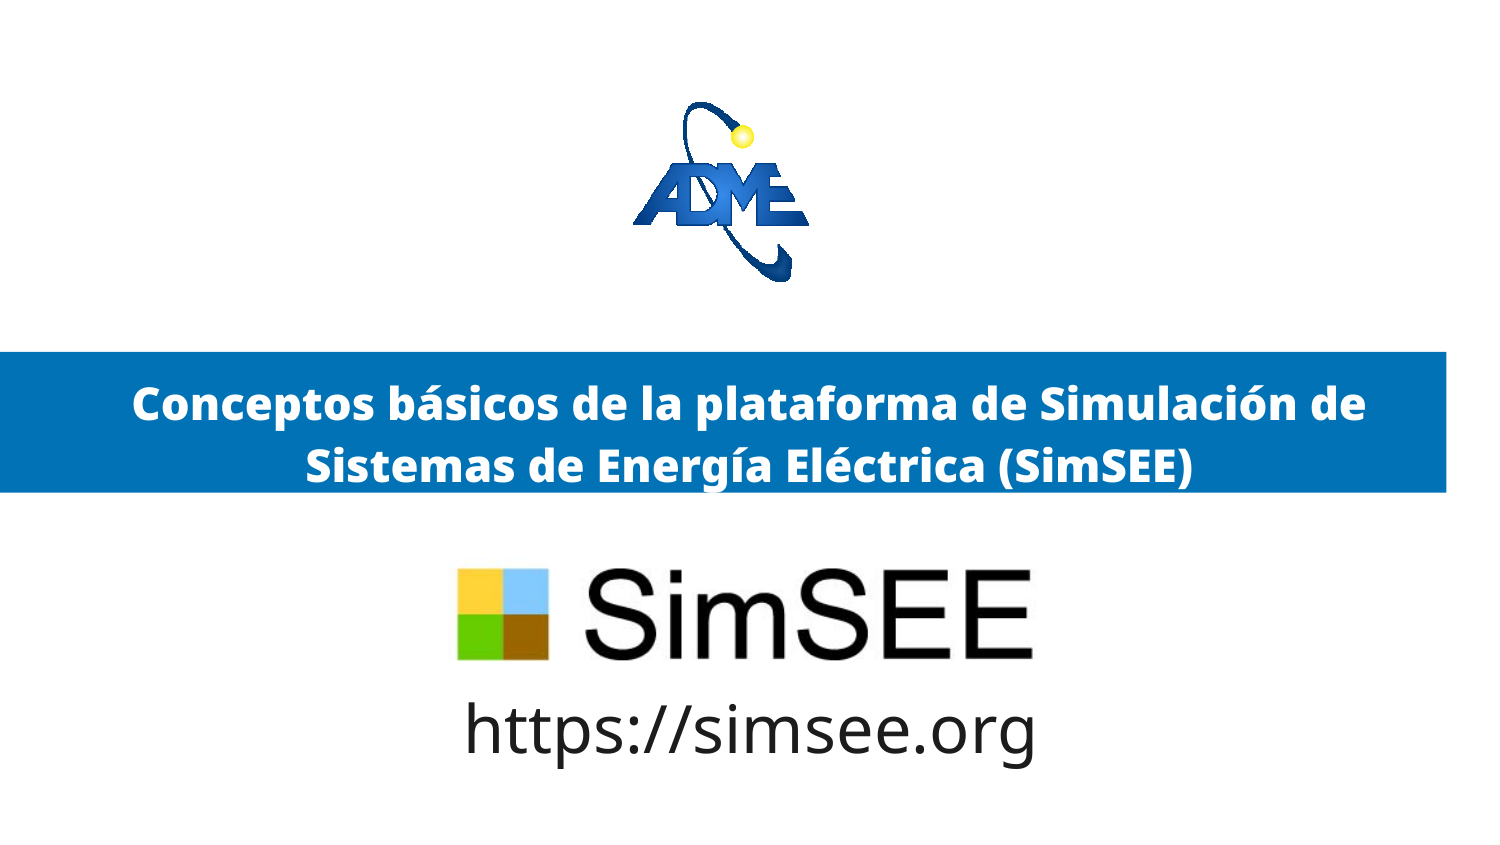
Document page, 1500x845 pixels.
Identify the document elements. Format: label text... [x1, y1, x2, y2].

picture [633, 102, 814, 285]
picture [428, 538, 1062, 691]
subtitle https://simsee.org [463, 682, 1160, 781]
title Conceptos básicos de la plataforma de Simulación de Sistemas de Energía Eléctrica (SimSEE) [53, 371, 1447, 473]
